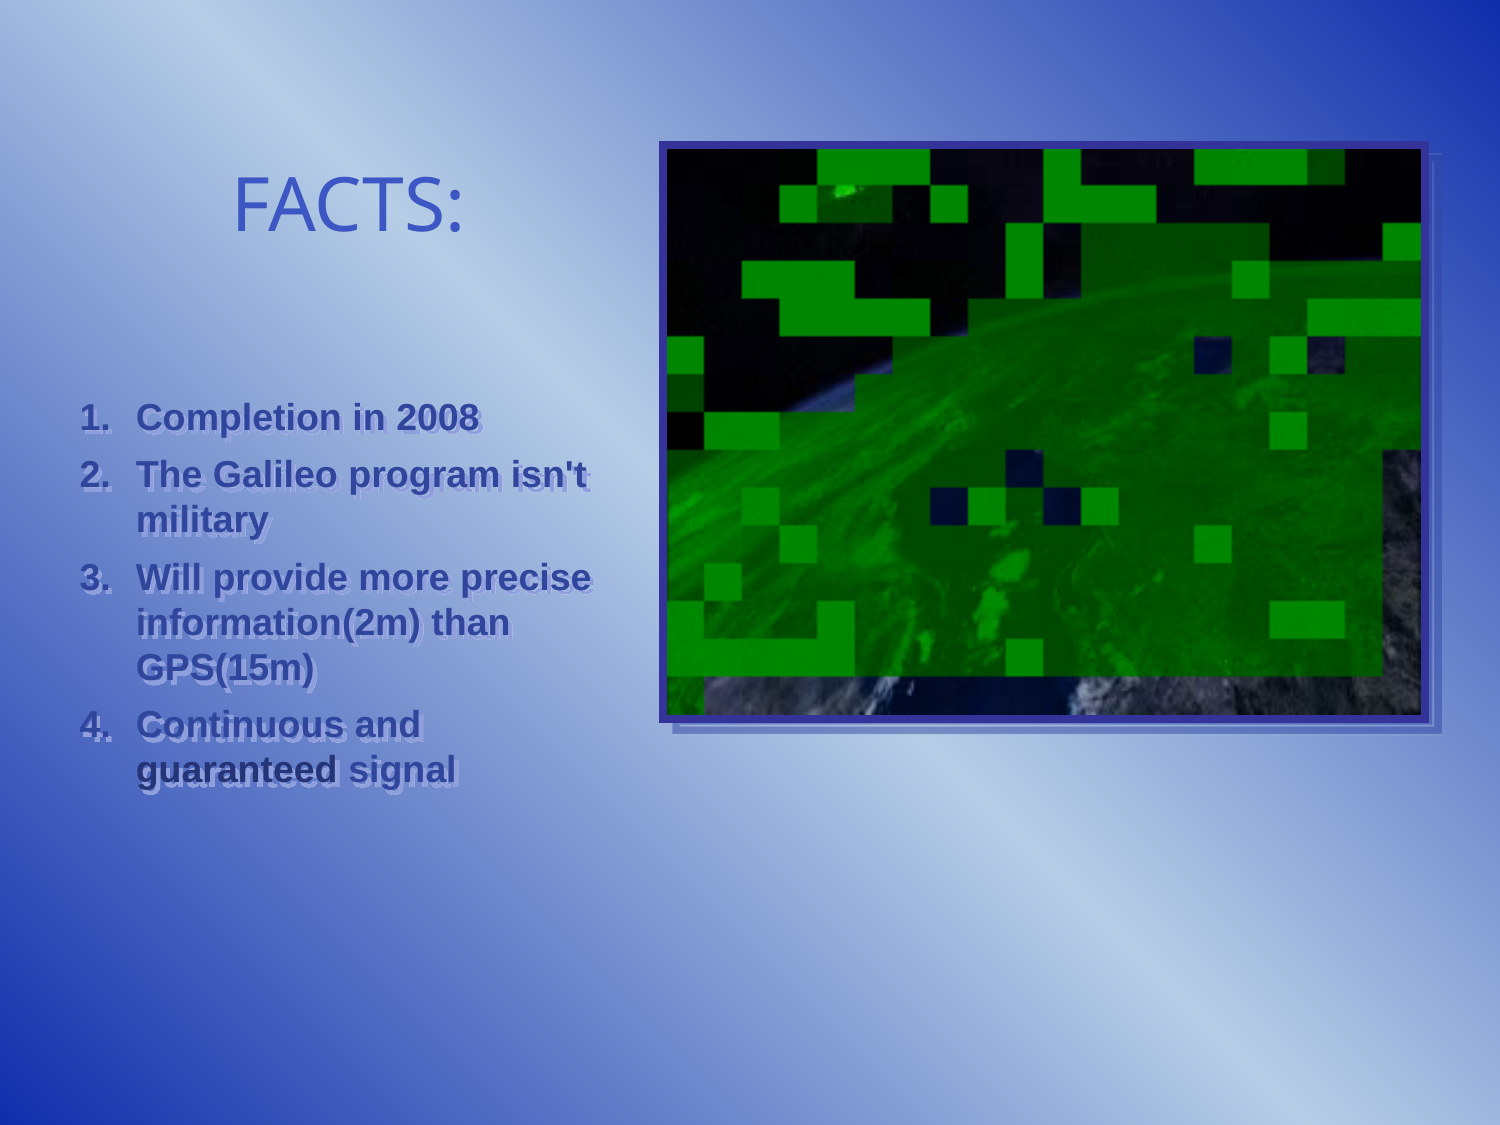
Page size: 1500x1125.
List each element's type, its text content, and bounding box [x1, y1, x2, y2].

text_box Completion in 2008 The Galileo program isn't military Will provide more precise information(2m) than GPS(15m) Continuous and guaranteed signal [64, 385, 644, 798]
picture [667, 148, 1421, 715]
text_box FACTS: [100, 148, 597, 315]
